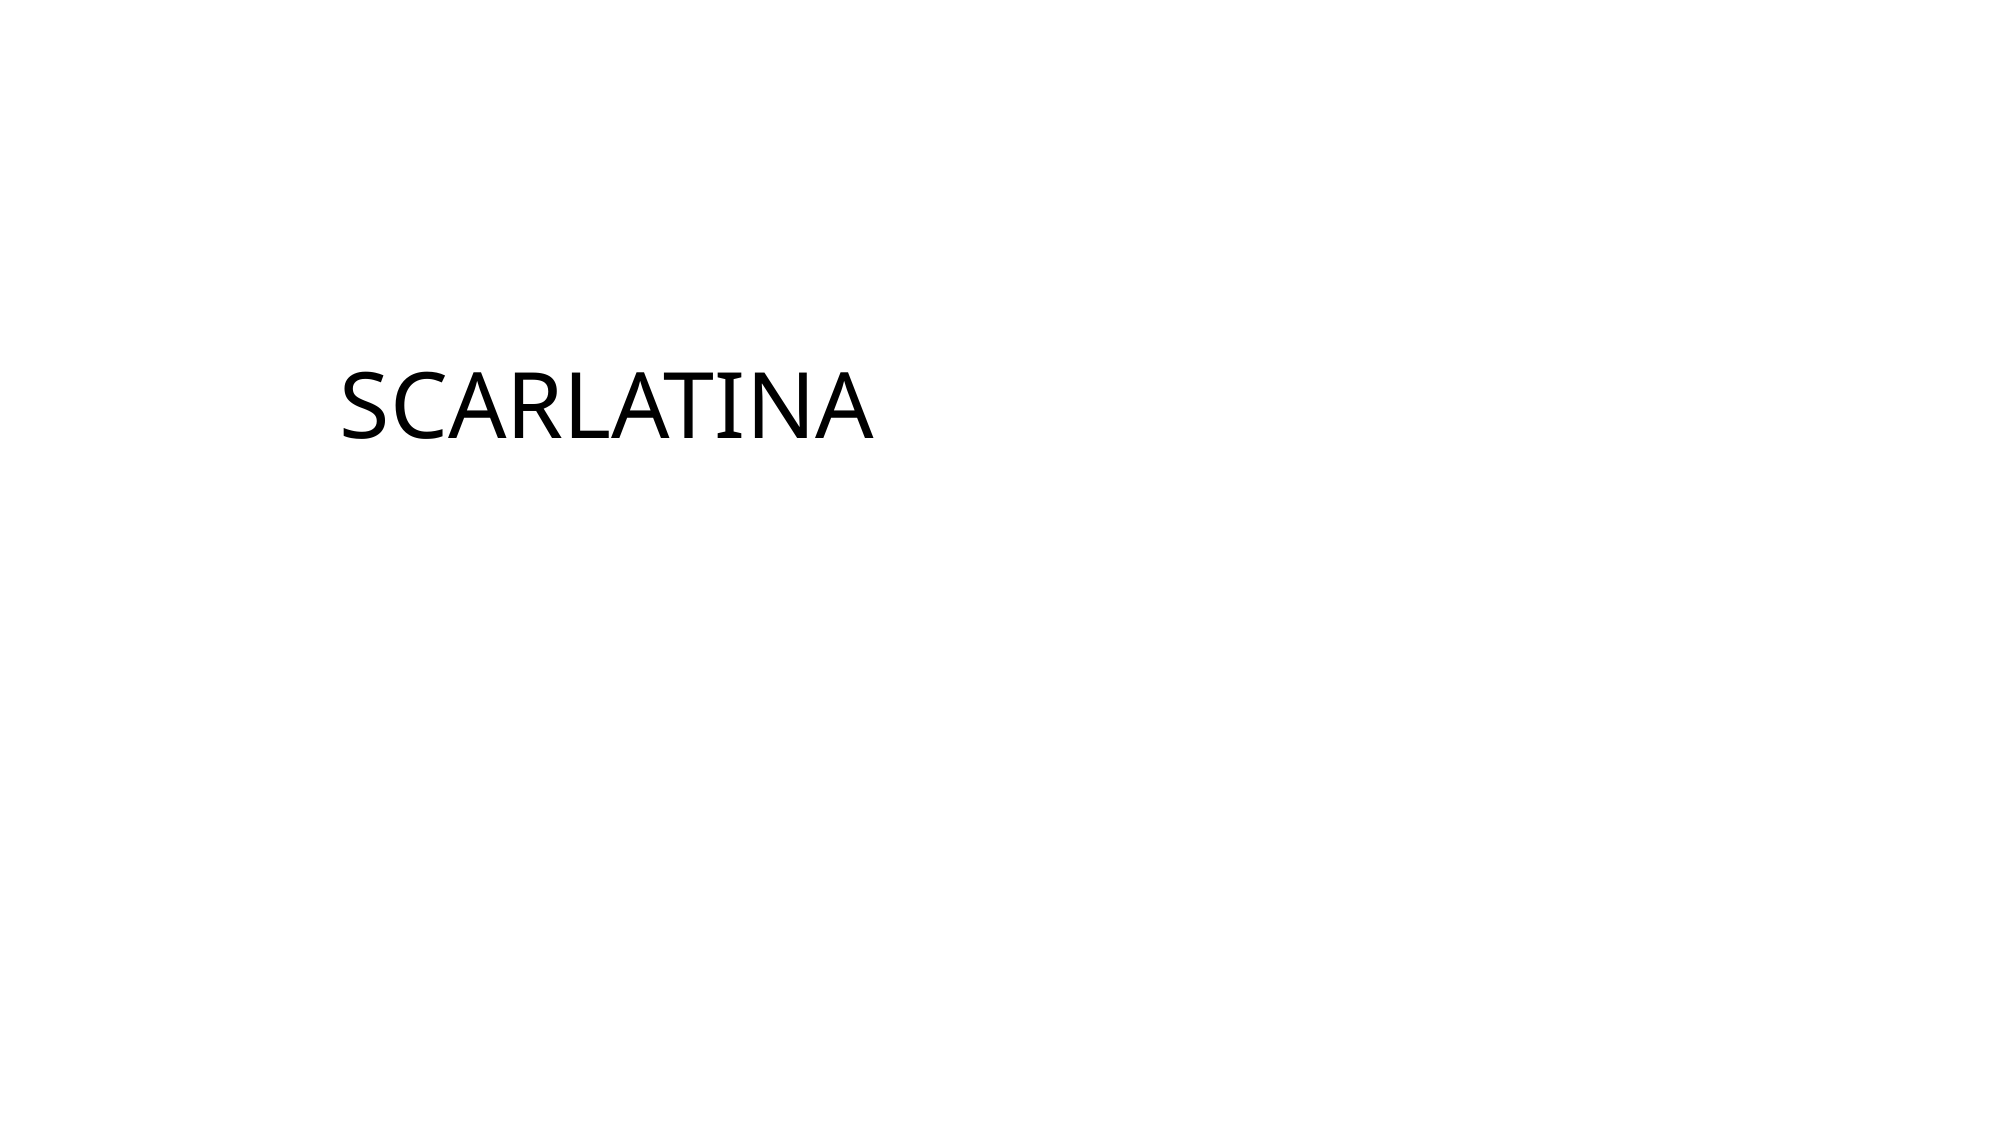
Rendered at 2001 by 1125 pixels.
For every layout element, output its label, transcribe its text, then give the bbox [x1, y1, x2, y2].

title SCARLATINA [324, 45, 1675, 774]
